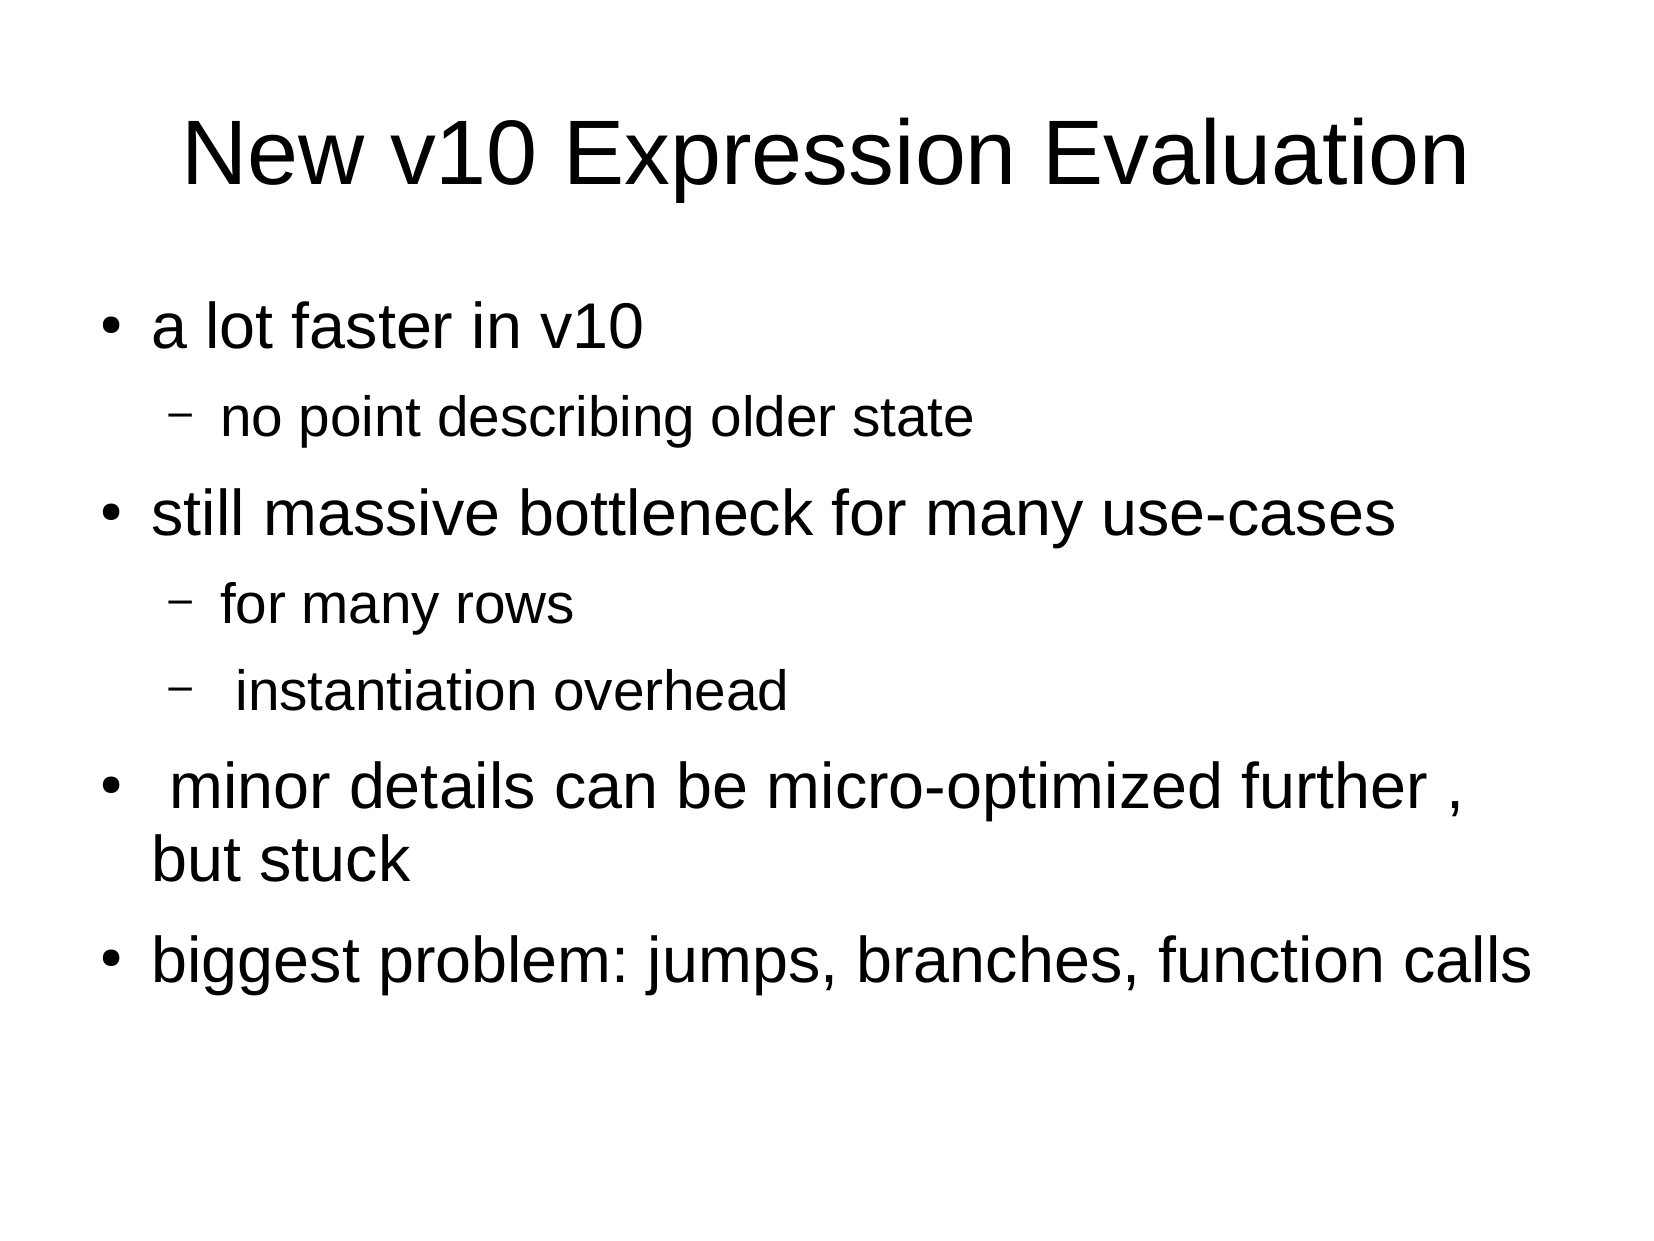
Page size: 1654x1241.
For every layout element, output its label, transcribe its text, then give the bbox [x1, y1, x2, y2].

title New v10 Expression Evaluation [82, 49, 1571, 257]
list a lot faster in v10 no point describing older state still massive bottleneck for many use-cases for many rows instantiation overhead minor details can be micro-optimized further , but stuck biggest problem: jumps, branches, function calls [82, 290, 1571, 1010]
